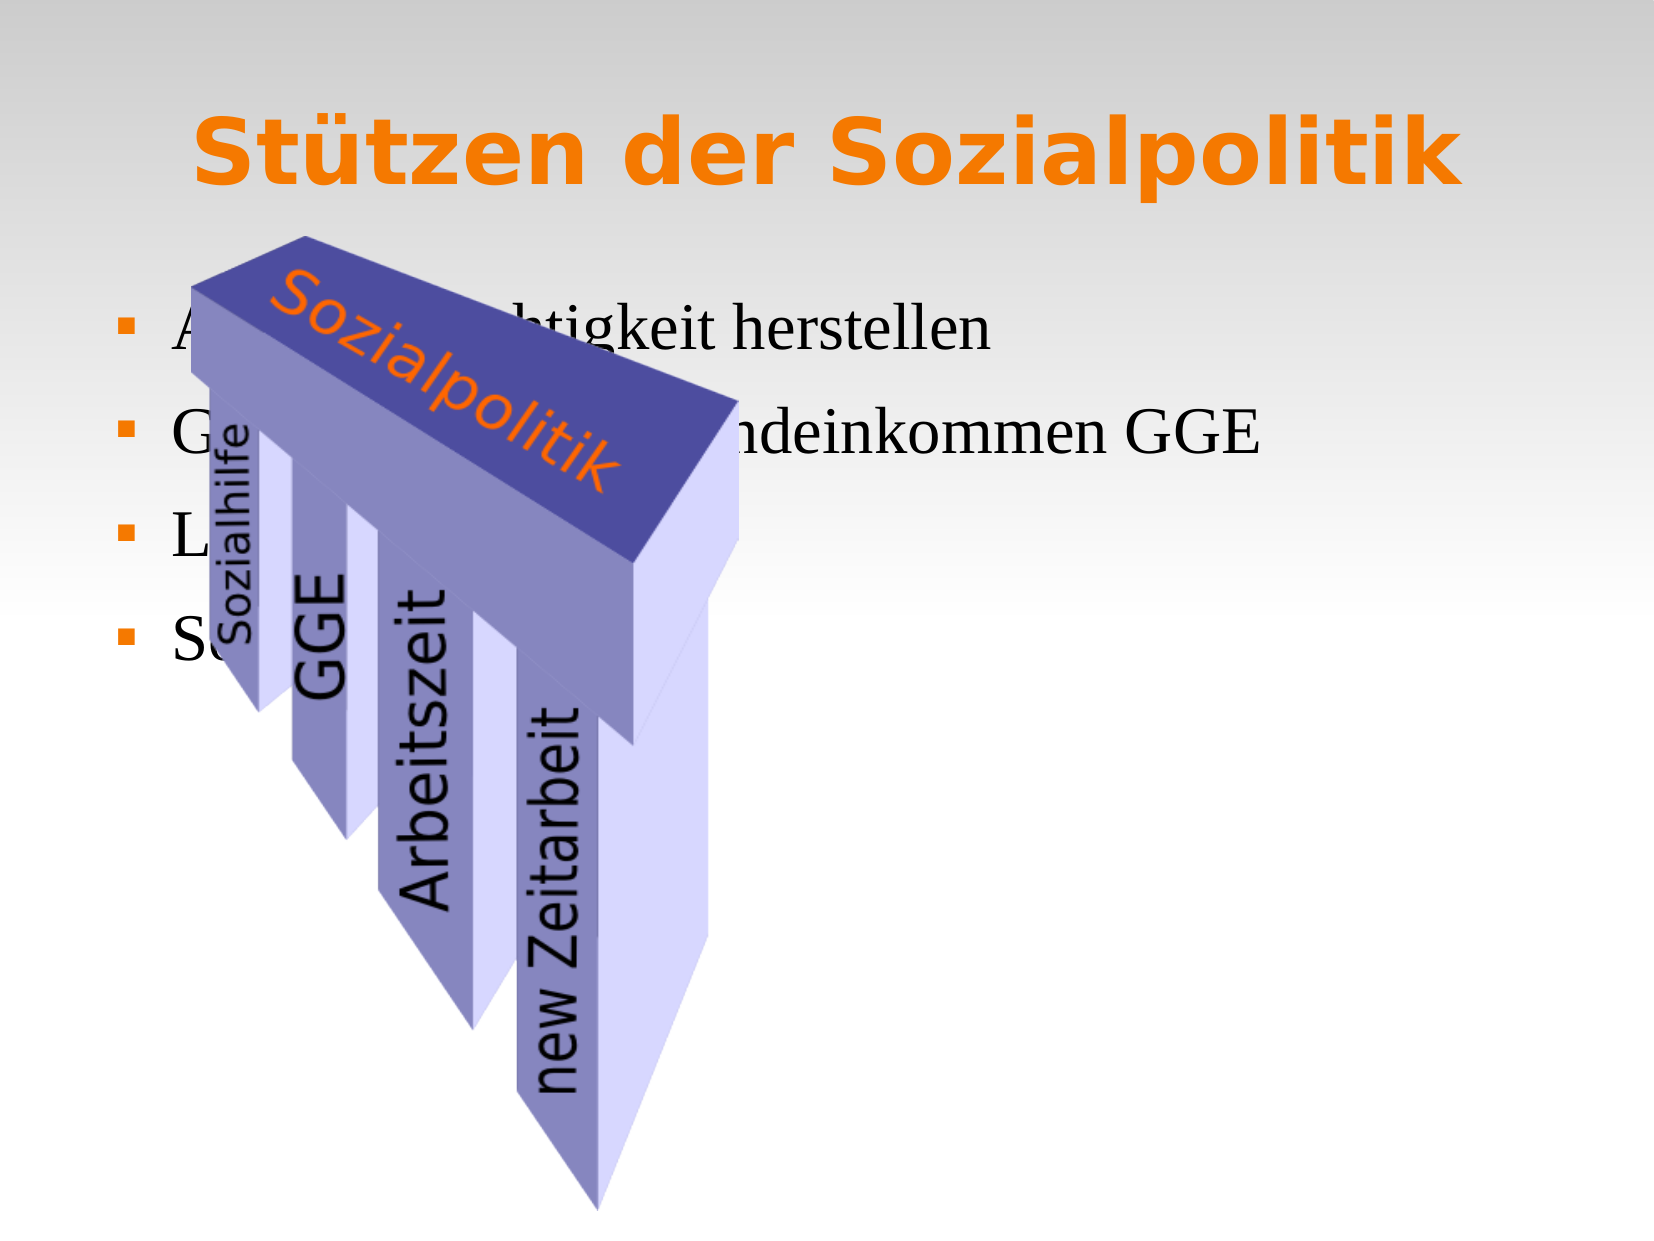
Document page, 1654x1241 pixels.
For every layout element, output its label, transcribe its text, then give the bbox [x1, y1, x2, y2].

title Stützen der Sozialpolitik [82, 49, 1571, 257]
list Arbeitsgerechtigkeit herstellen Gemeinnütziges Grundeinkommen GGE LandesZeitarbeit Sozialhilfe Harz IV [845, 290, 1572, 1109]
picture [191, 236, 739, 1211]
